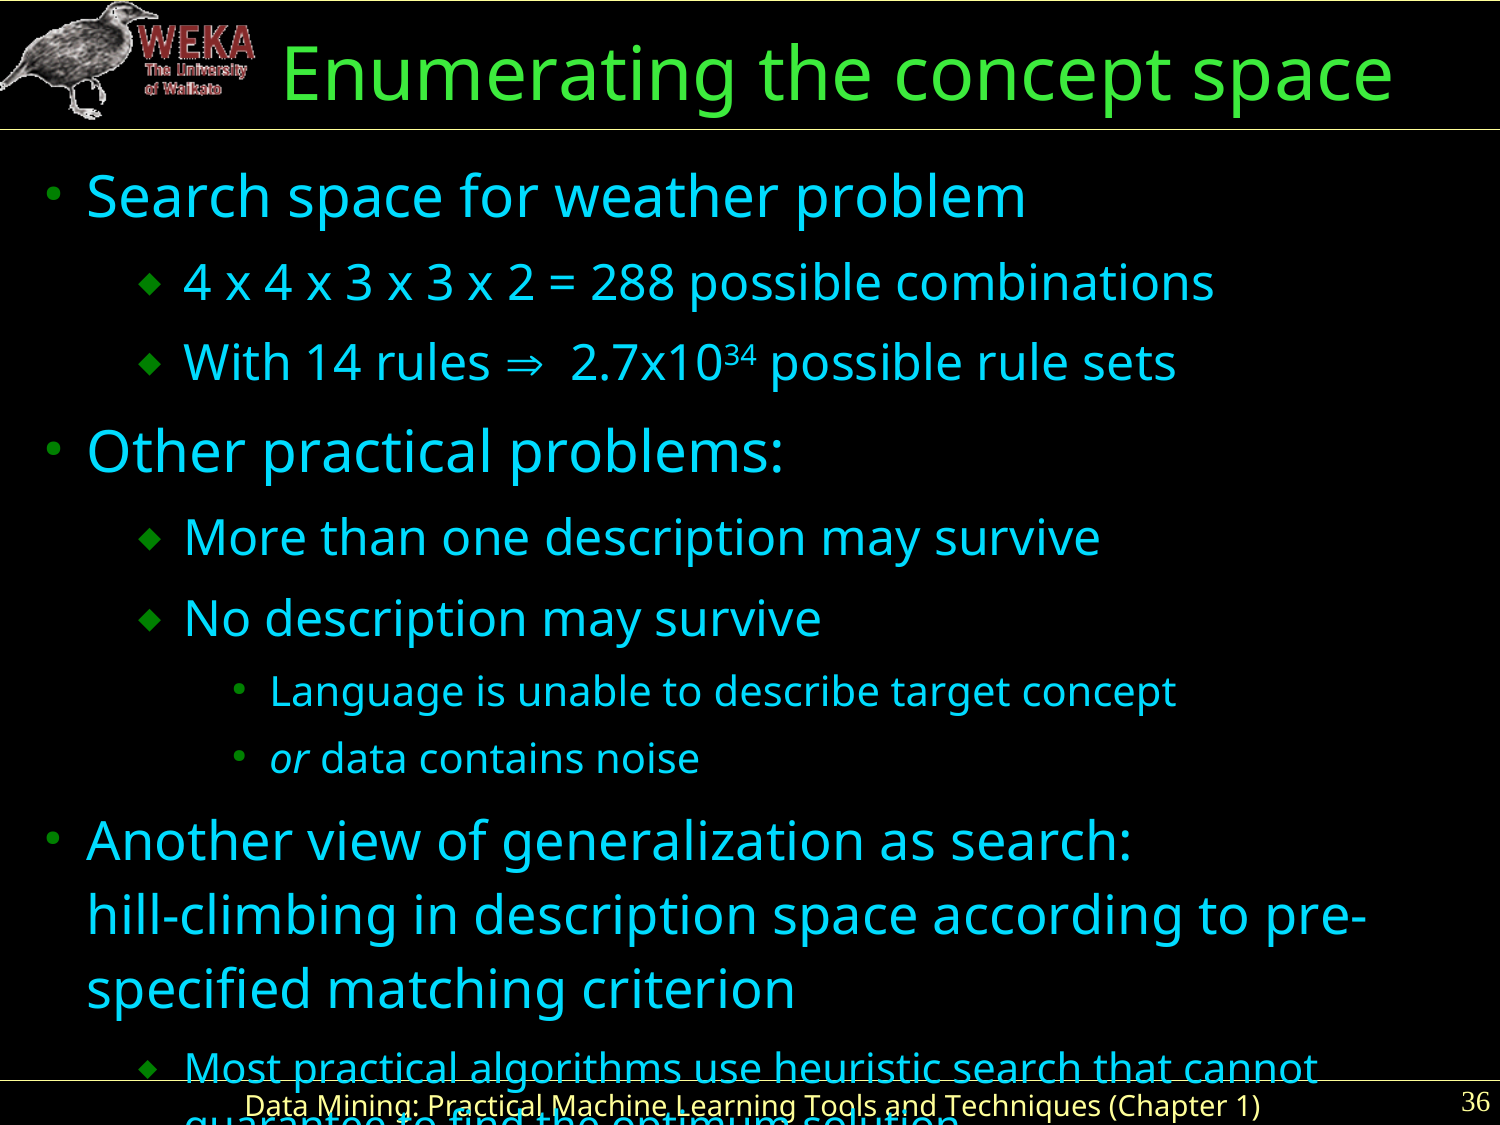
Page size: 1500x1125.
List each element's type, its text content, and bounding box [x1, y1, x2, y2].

list Search space for weather problem 4 x 4 x 3 x 3 x 2 = 288 possible combinations With 14 rules ⇒ 2.7x1034 possible rule sets Other practical problems: More than one description may survive No description may survive Language is unable to describe target concept or data contains noise Another view of generalization as search: hill-climbing in description space according to pre-specified matching criterion Most practical algorithms use heuristic search that cannot guarantee to find the optimum solution [29, 147, 1418, 1078]
picture [0, 1, 265, 129]
title Enumerating the concept space [265, 0, 1500, 173]
